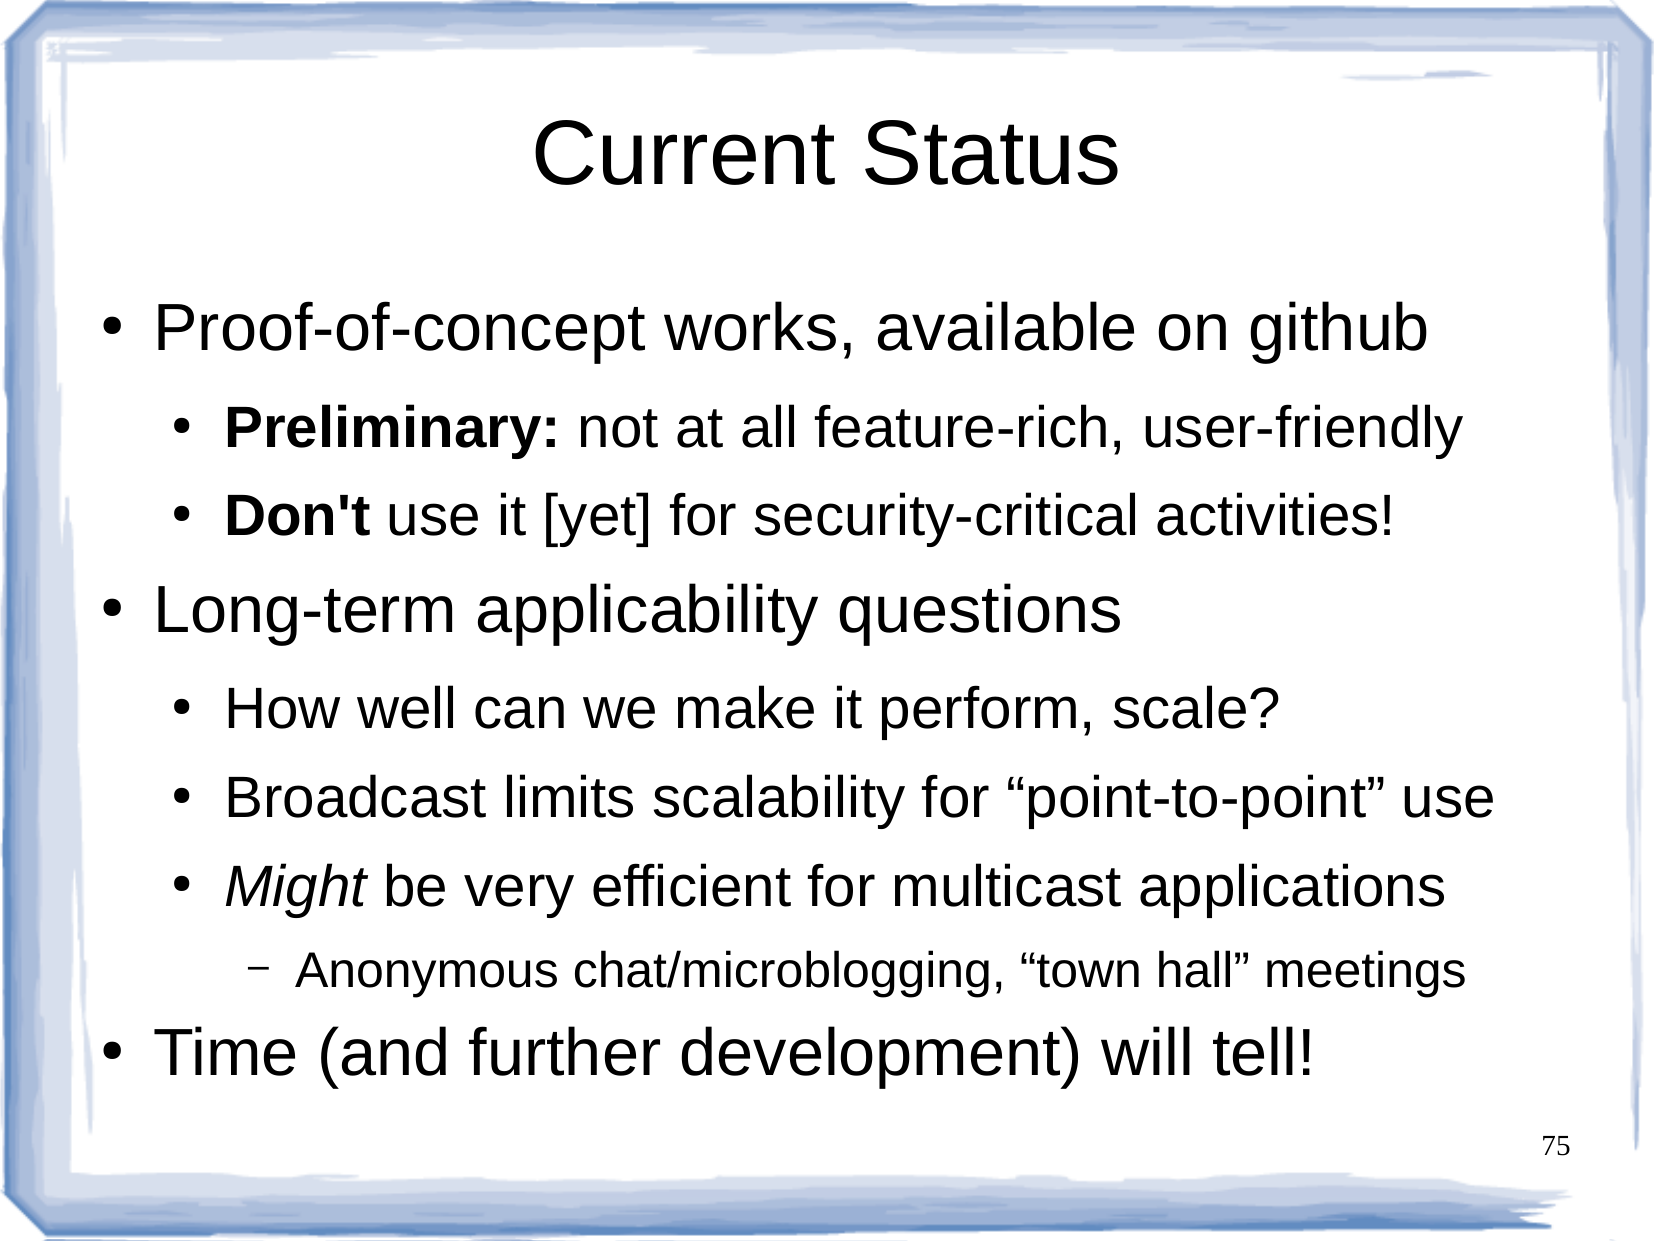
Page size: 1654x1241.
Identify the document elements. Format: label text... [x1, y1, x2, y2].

picture [0, 0, 1654, 1241]
list Proof-of-concept works, available on github Preliminary: not at all feature-rich, user-friendly Don't use it [yet] for security-critical activities! Long-term applicability questions How well can we make it perform, scale? Broadcast limits scalability for “point-to-point” use Might be very efficient for multicast applications Anonymous chat/microblogging, “town hall” meetings Time (and further development) will tell! [82, 290, 1571, 1109]
title Current Status [82, 49, 1571, 257]
